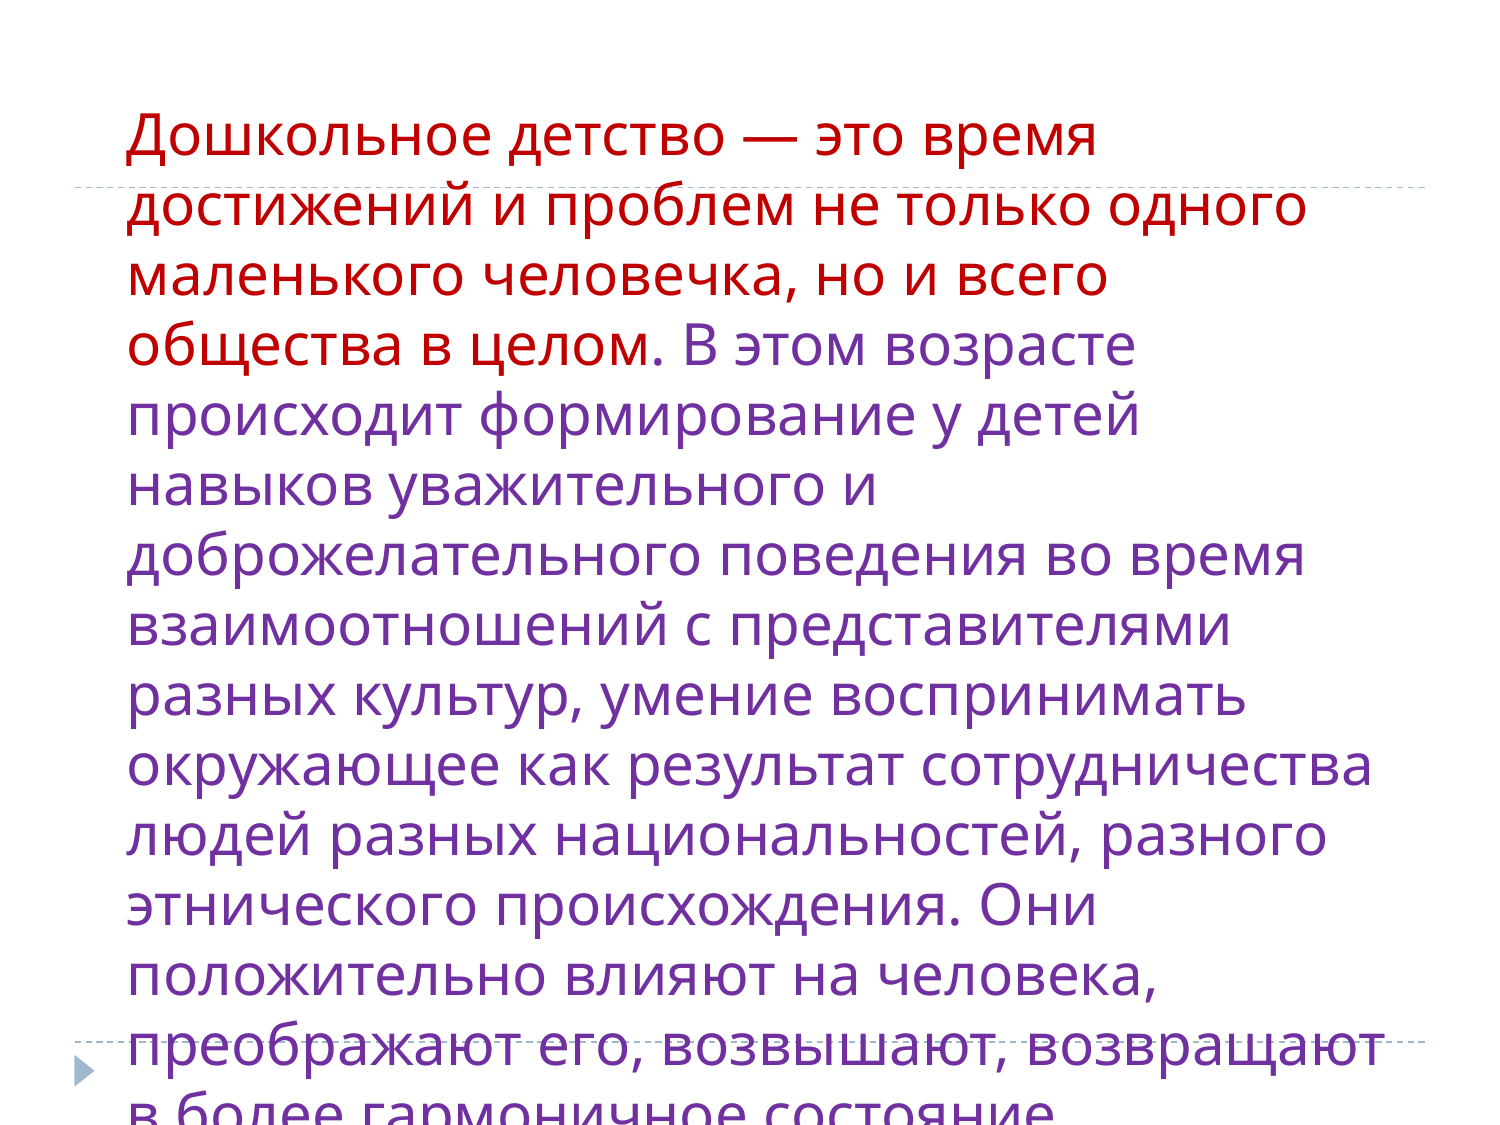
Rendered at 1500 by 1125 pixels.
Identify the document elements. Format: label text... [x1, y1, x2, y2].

text_box Дошкольное детство — это время достижений и проблем не только одного маленького человечка, но и всего общества в целом. В этом возрасте происходит формирование у детей навыков уважительного и доброжелательного поведения во время взаимоотношений с представителями разных культур, умение воспринимать окружающее как результат сотрудничества людей разных национальностей, разного этнического происхождения. Они положительно влияют на человека, преображают его, возвышают, возвращают в более гармоничное состояние. [112, 90, 1412, 1125]
